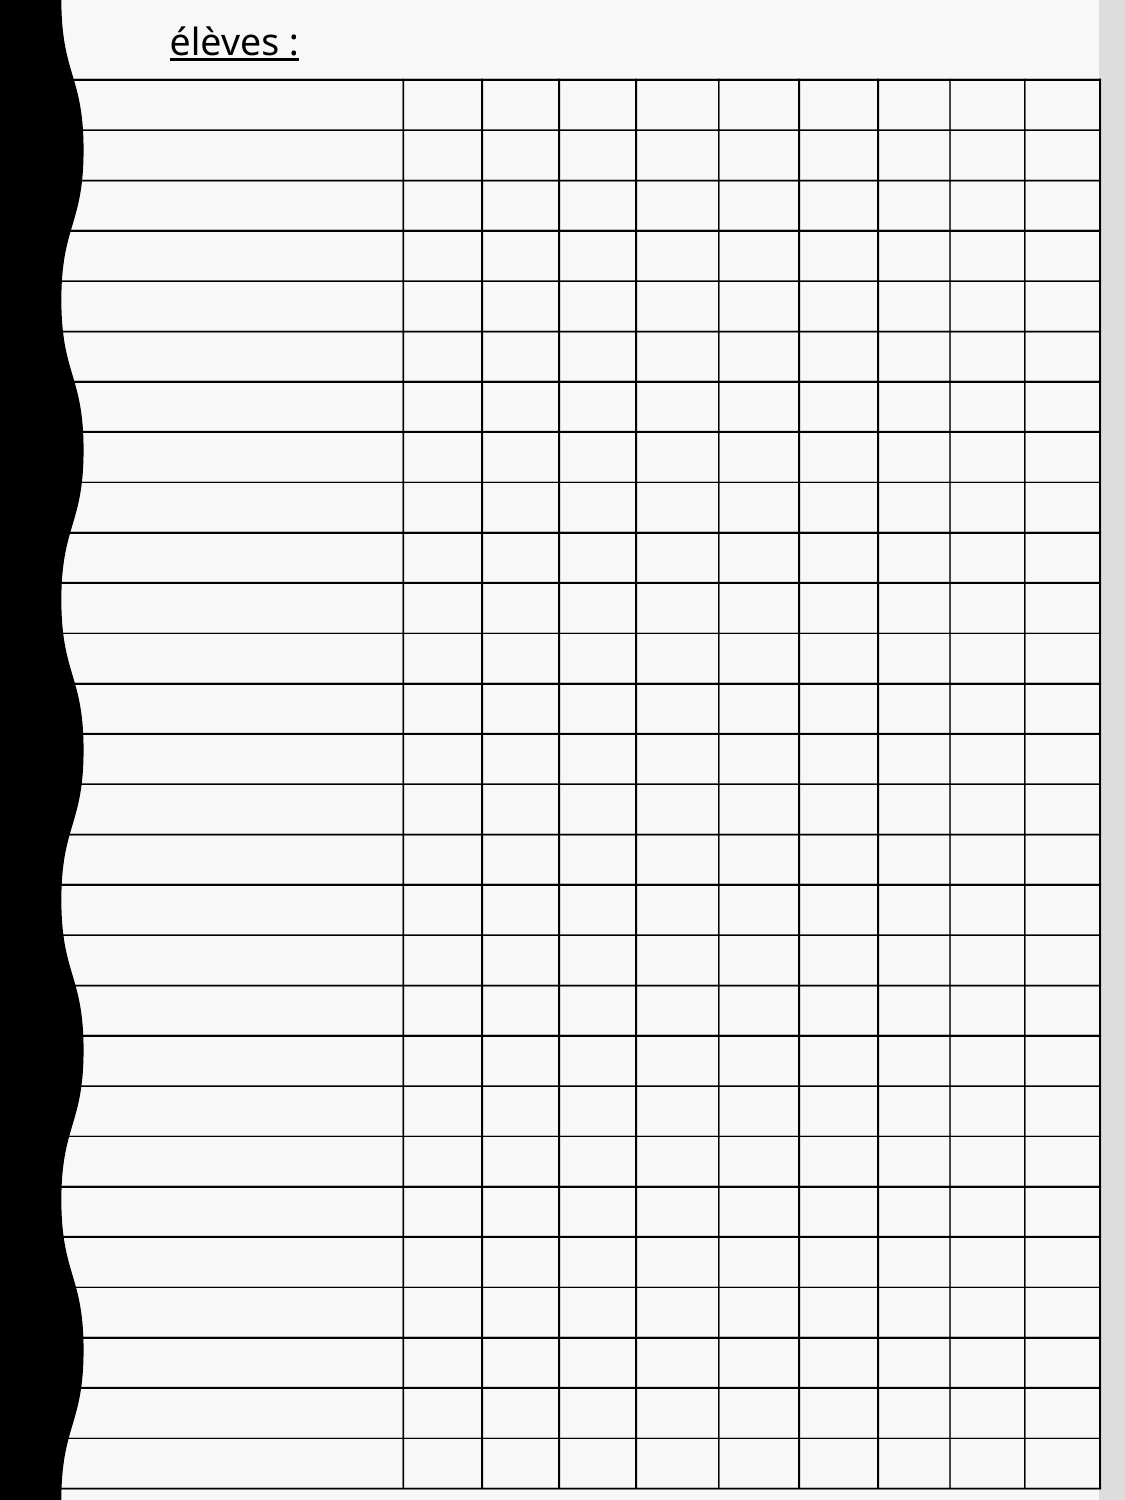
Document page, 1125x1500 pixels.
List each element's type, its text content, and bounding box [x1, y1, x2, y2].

text_box élèves : [155, 10, 453, 70]
picture [53, 78, 1102, 1490]
